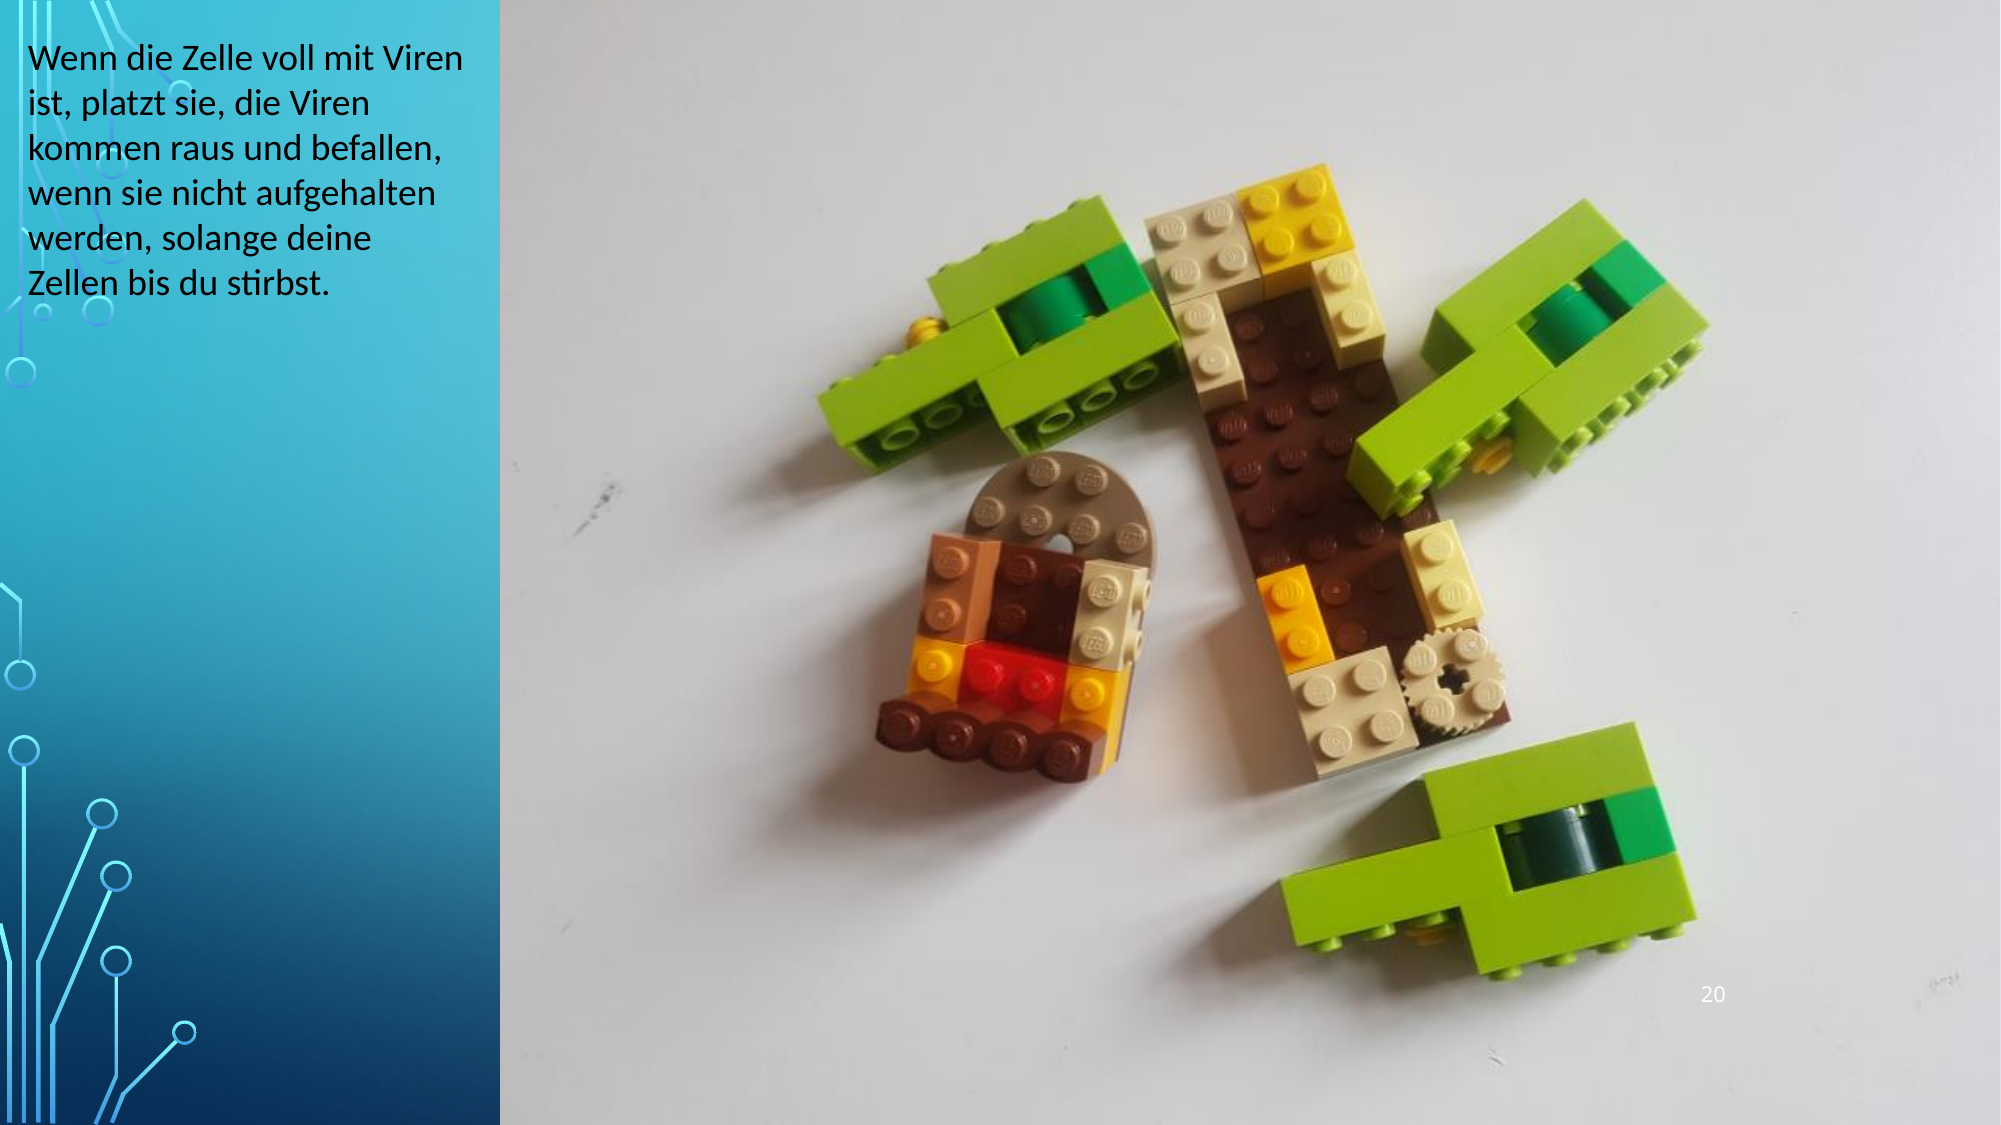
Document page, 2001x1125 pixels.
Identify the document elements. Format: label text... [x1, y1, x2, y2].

text_box Wenn die Zelle voll mit Viren ist, platzt sie, die Viren kommen raus und befallen, wenn sie nicht aufgehalten werden, solange deine Zellen bis du stirbst. [12, 25, 485, 314]
picture [500, 0, 2000, 1125]
text_box [1685, 965, 1813, 1025]
